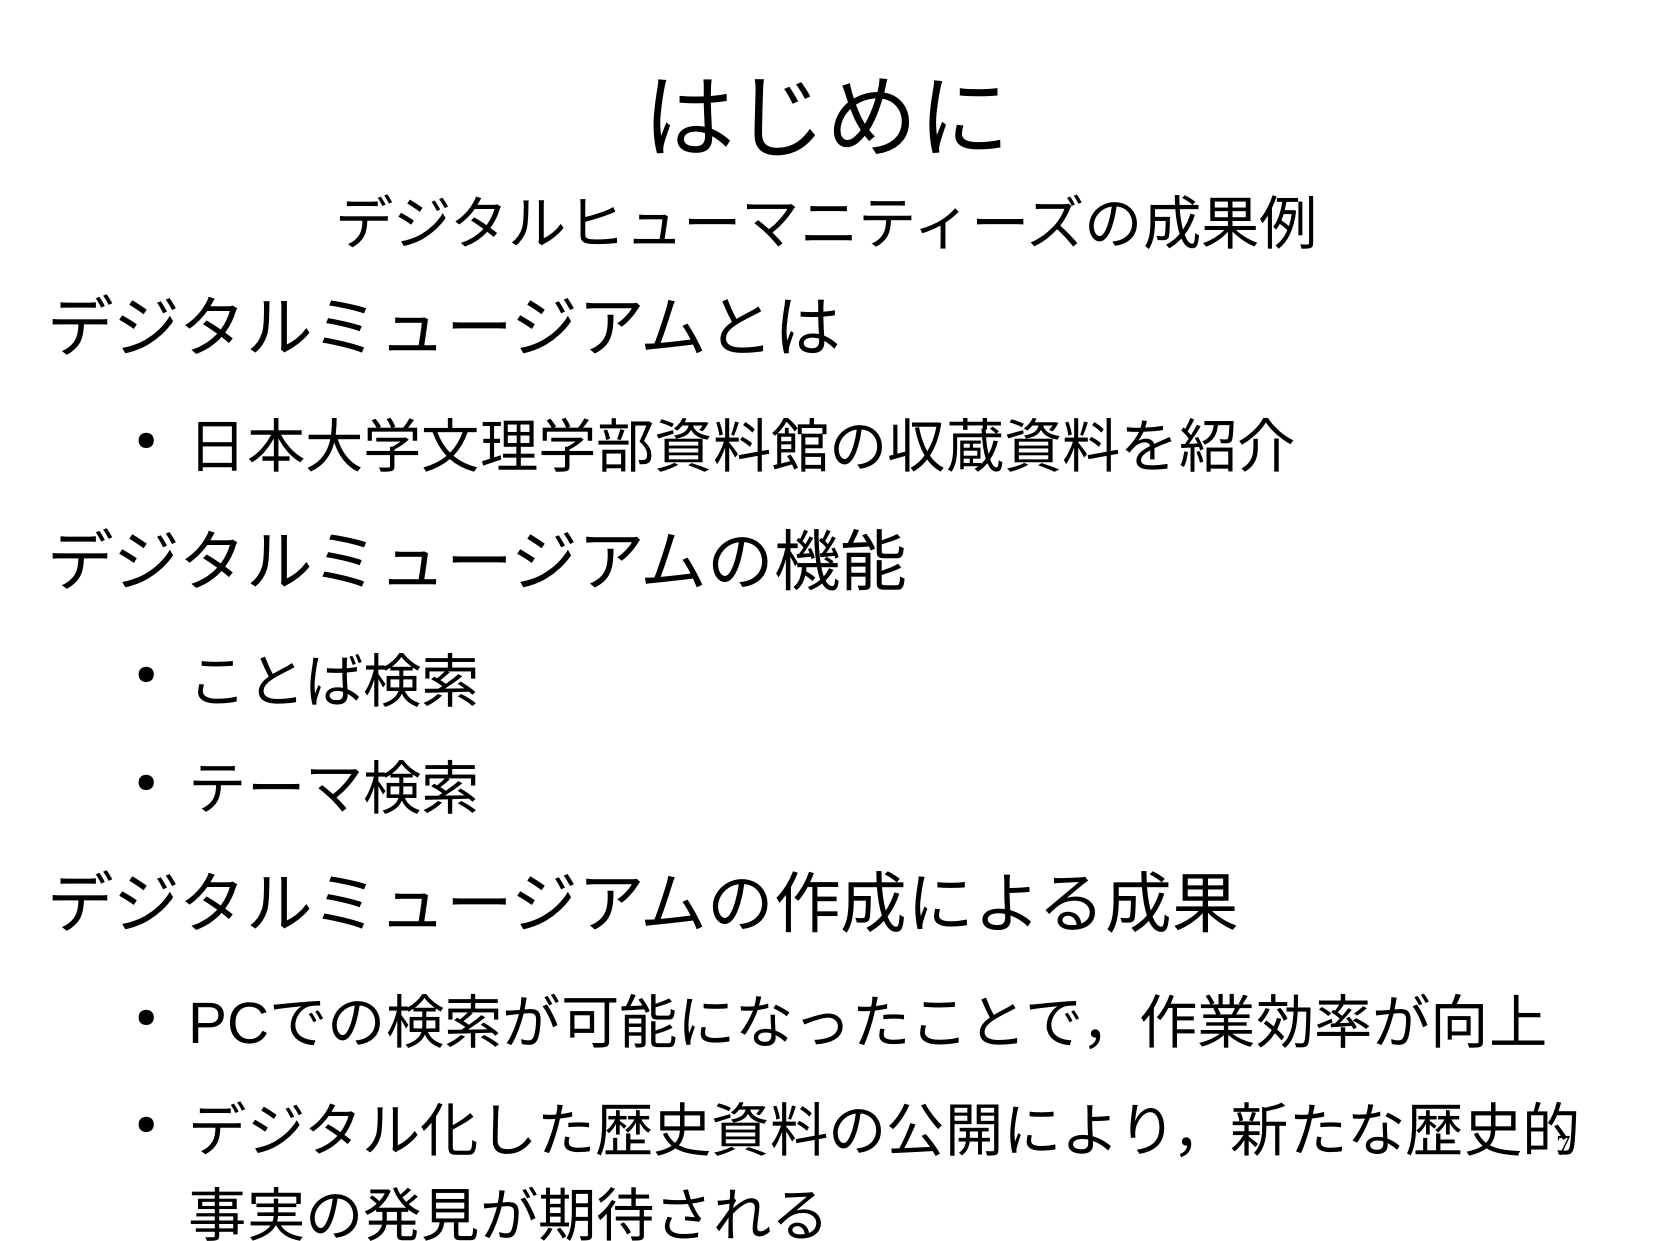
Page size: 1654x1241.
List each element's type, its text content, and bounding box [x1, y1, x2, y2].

title はじめに デジタルヒューマニティーズの成果例 [82, 49, 1571, 257]
list デジタルミュージアムとは 日本大学文理学部資料館の収蔵資料を紹介 デジタルミュージアムの機能 ことば検索 テーマ検索 デジタルミュージアムの作成による成果 PCでの検索が可能になったことで，作業効率が向上 デジタル化した歴史資料の公開により，新たな歴史的事実の発見が期待される [47, 274, 1595, 1123]
